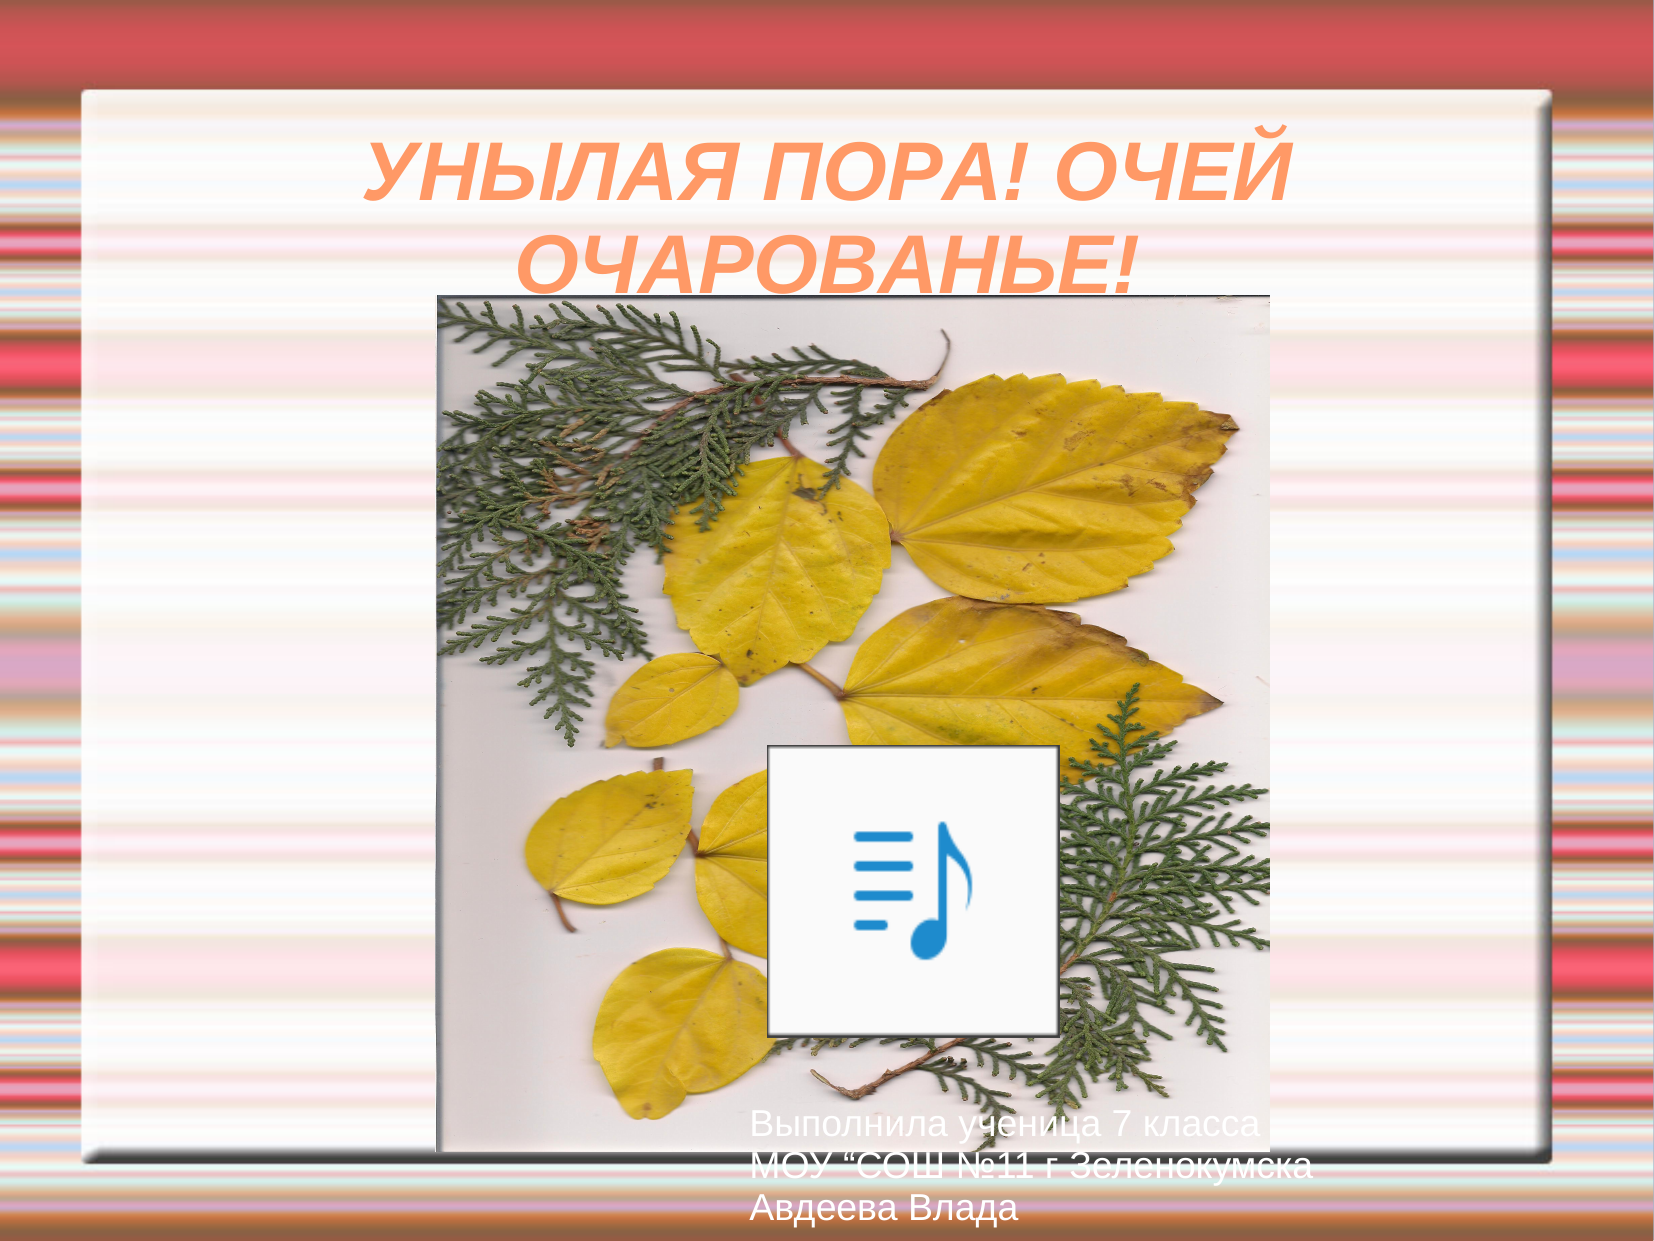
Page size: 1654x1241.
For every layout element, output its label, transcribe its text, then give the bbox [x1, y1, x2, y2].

text_box [766, 743, 1062, 1039]
text_box Выполнила ученица 7 класса МОУ “СОШ №11 г Зеленокумска Авдеева Влада [734, 1095, 1329, 1241]
picture [0, 0, 1654, 1241]
title УНЫЛАЯ ПОРА! ОЧЕЙ ОЧАРОВАНЬЕ! [121, 114, 1534, 322]
